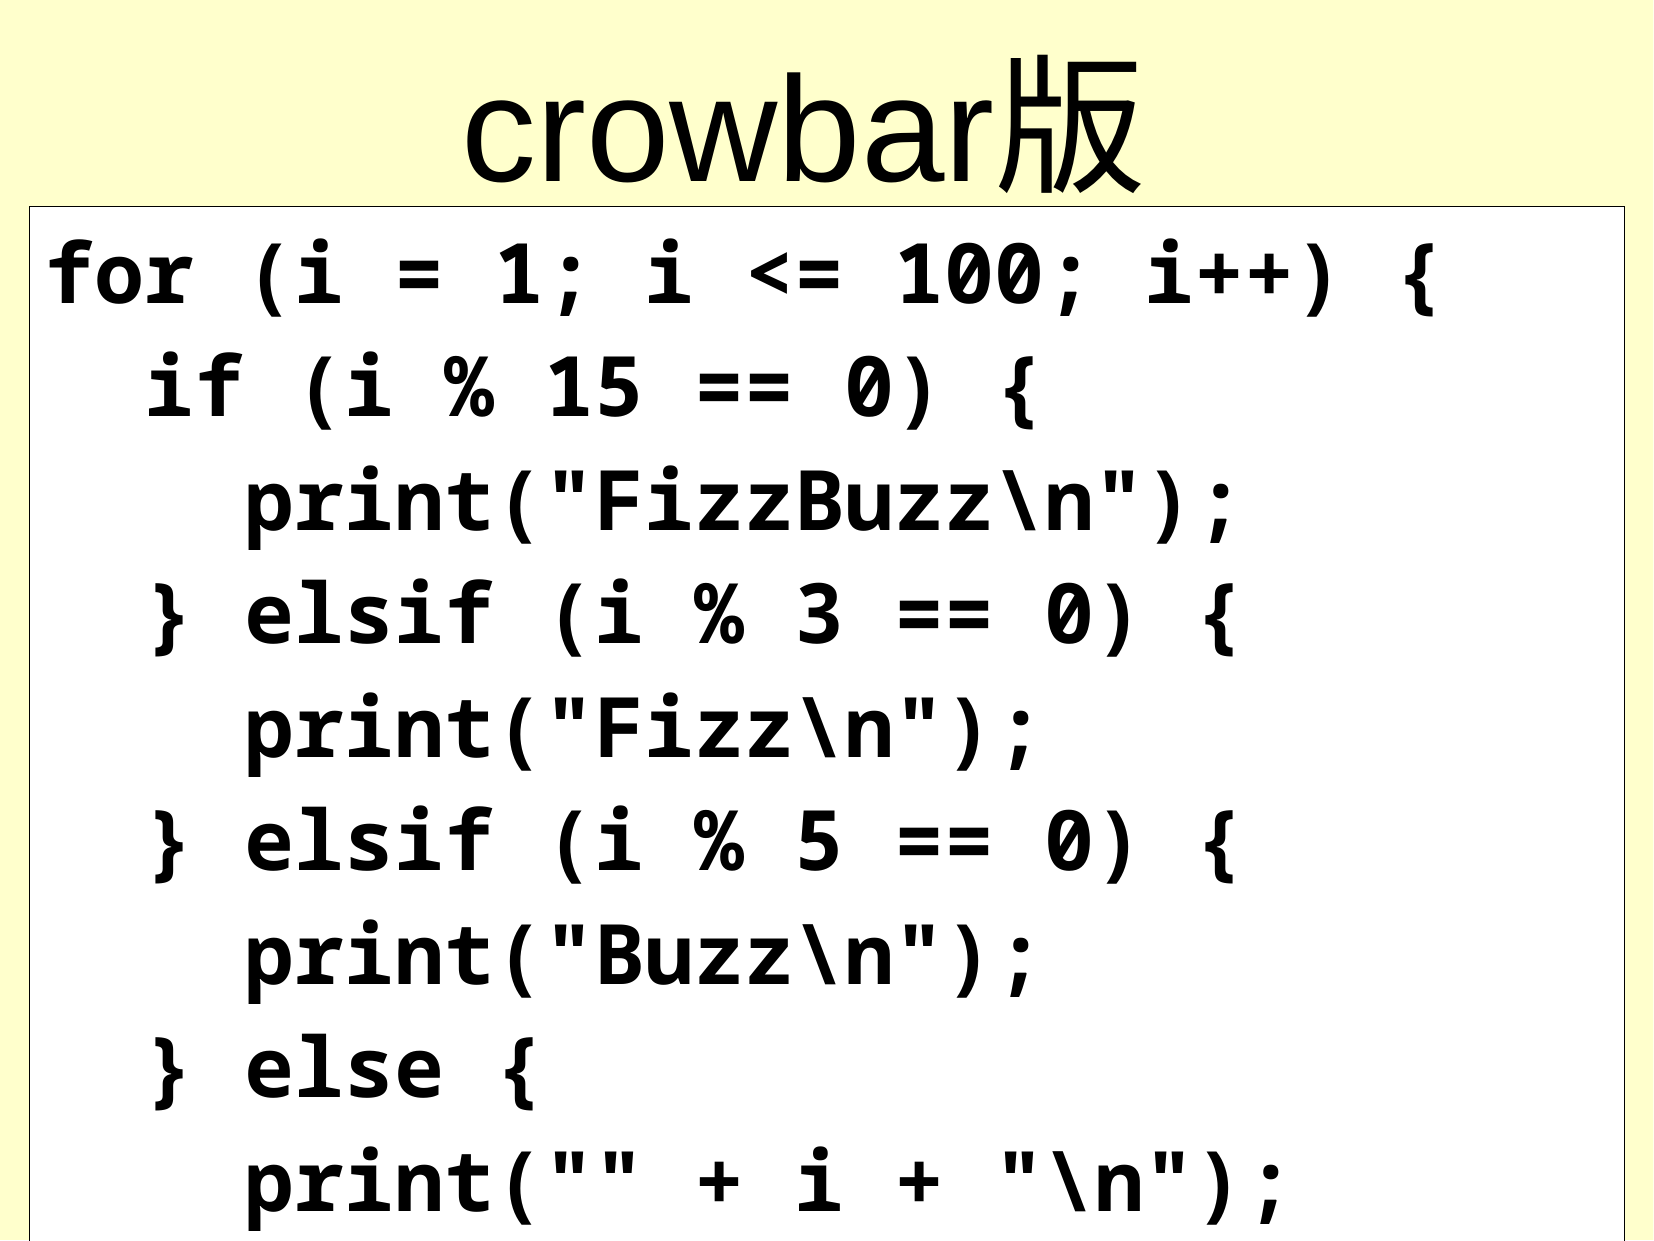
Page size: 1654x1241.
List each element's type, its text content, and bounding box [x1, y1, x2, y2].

text_box for (i = 1; i <= 100; i++) { if (i % 15 == 0) { print("FizzBuzz\n"); } elsif (i % 3 == 0) { print("Fizz\n"); } elsif (i % 5 == 0) { print("Buzz\n"); } else { print("" + i + "\n"); } } [29, 206, 1625, 1138]
title crowbar版 [59, 29, 1548, 203]
